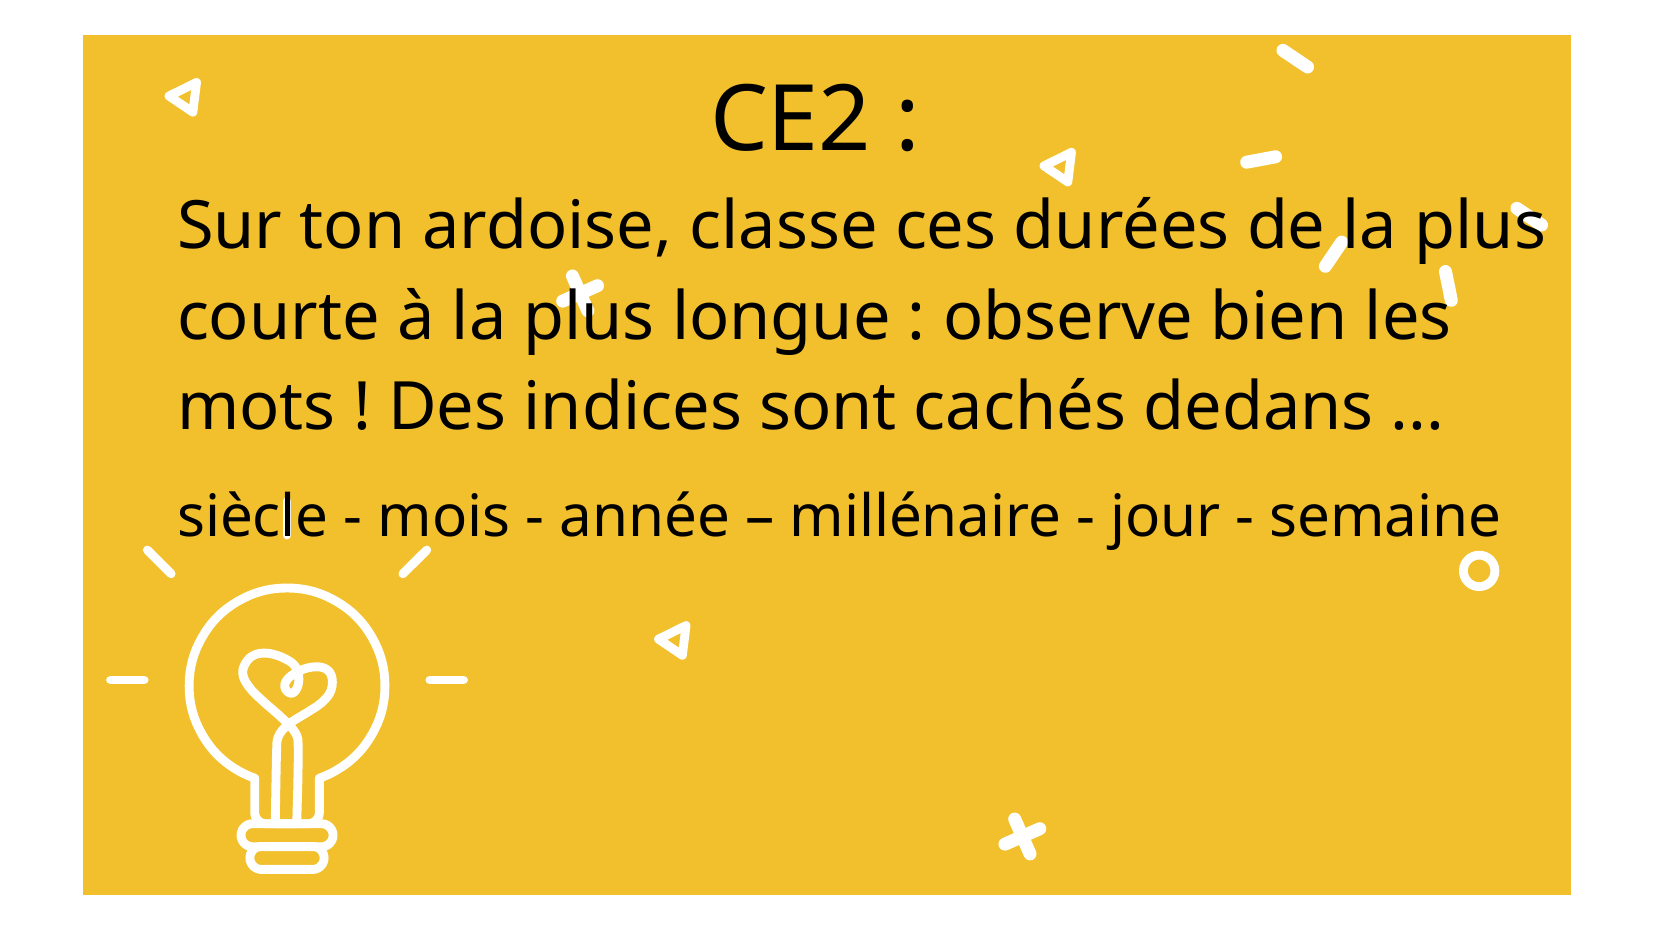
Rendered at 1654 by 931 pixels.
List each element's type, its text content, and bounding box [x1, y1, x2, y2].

title CE2 : [82, 37, 1571, 193]
subtitle Sur ton ardoise, classe ces durées de la plus courte à la plus longue : observe bien les mots ! Des indices sont cachés dedans ... siècle - mois - année – millénaire - jour - semaine [177, 177, 1565, 632]
